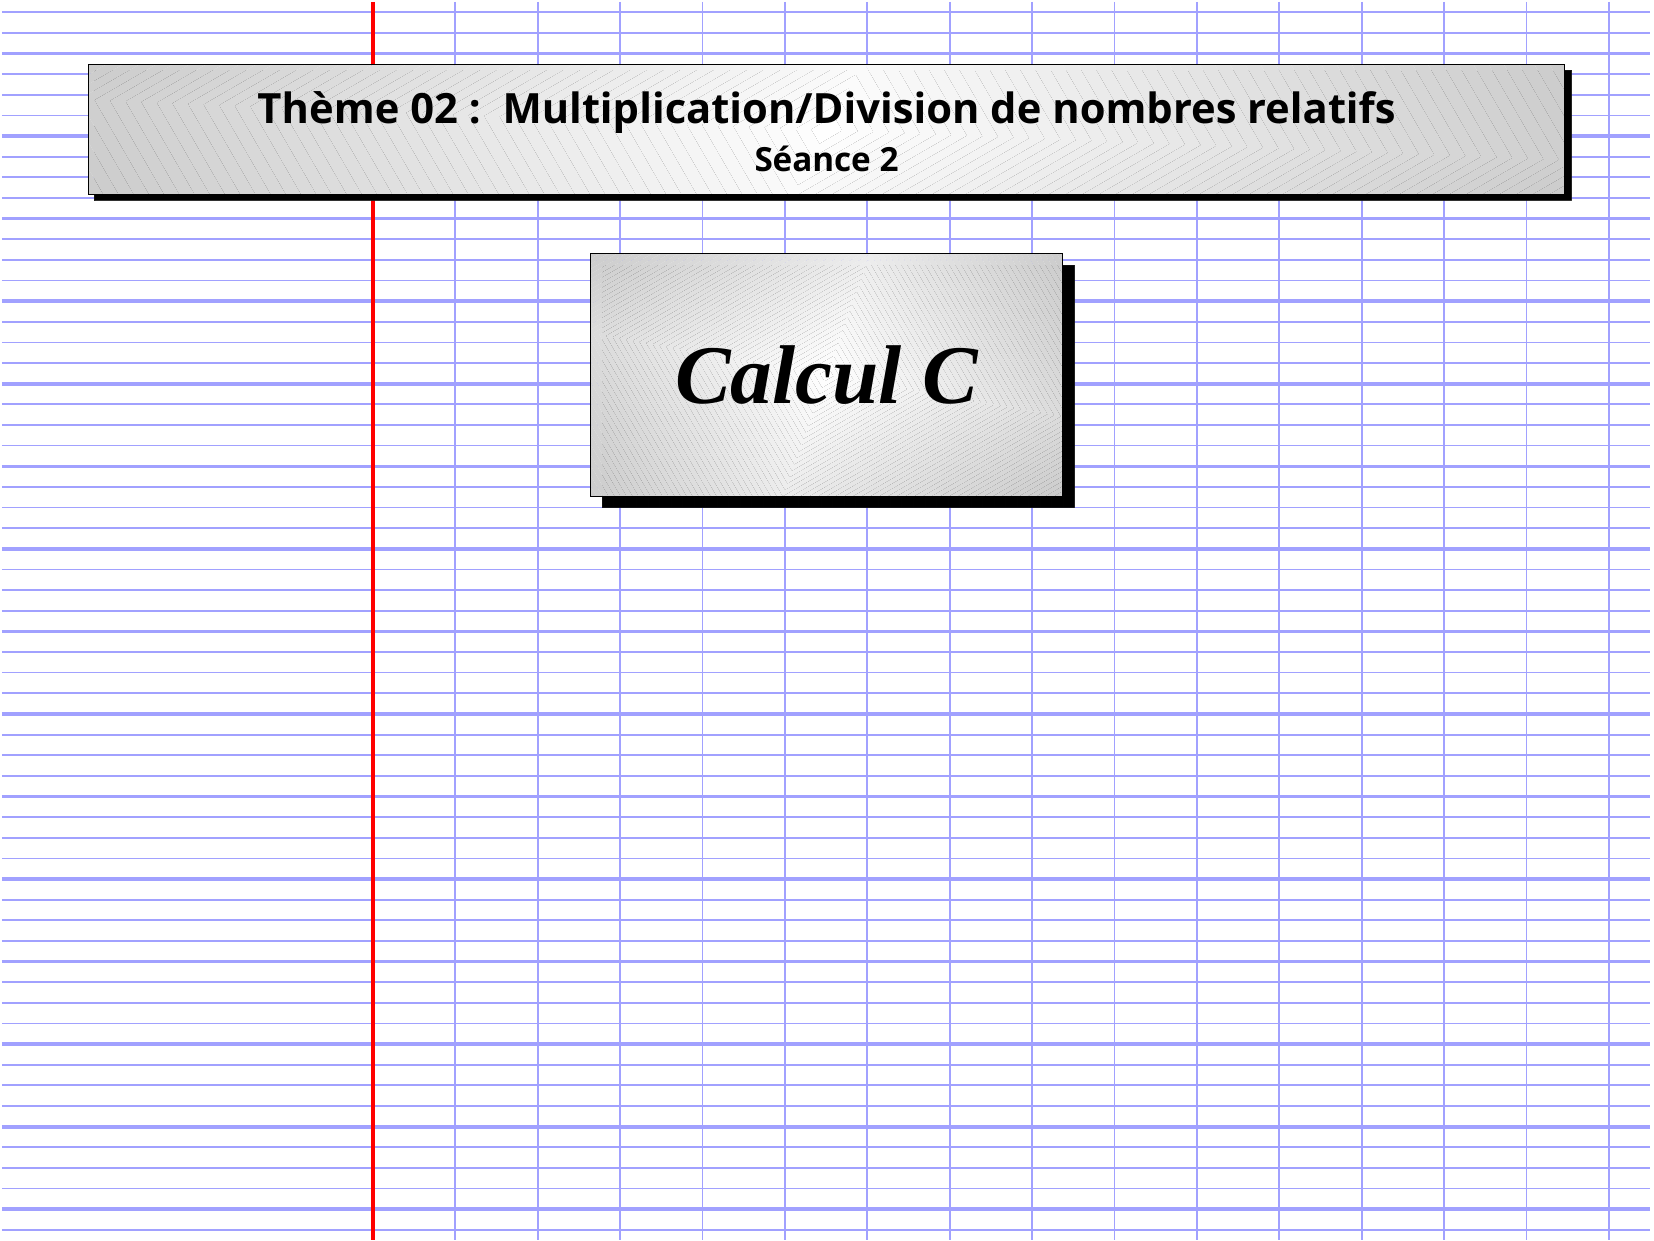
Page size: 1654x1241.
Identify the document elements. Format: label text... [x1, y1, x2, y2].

picture [0, 0, 1654, 1241]
text_box Calcul C [590, 253, 1063, 497]
text_box Thème 02 : Multiplication/Division de nombres relatifs Séance 2 [88, 64, 1565, 195]
